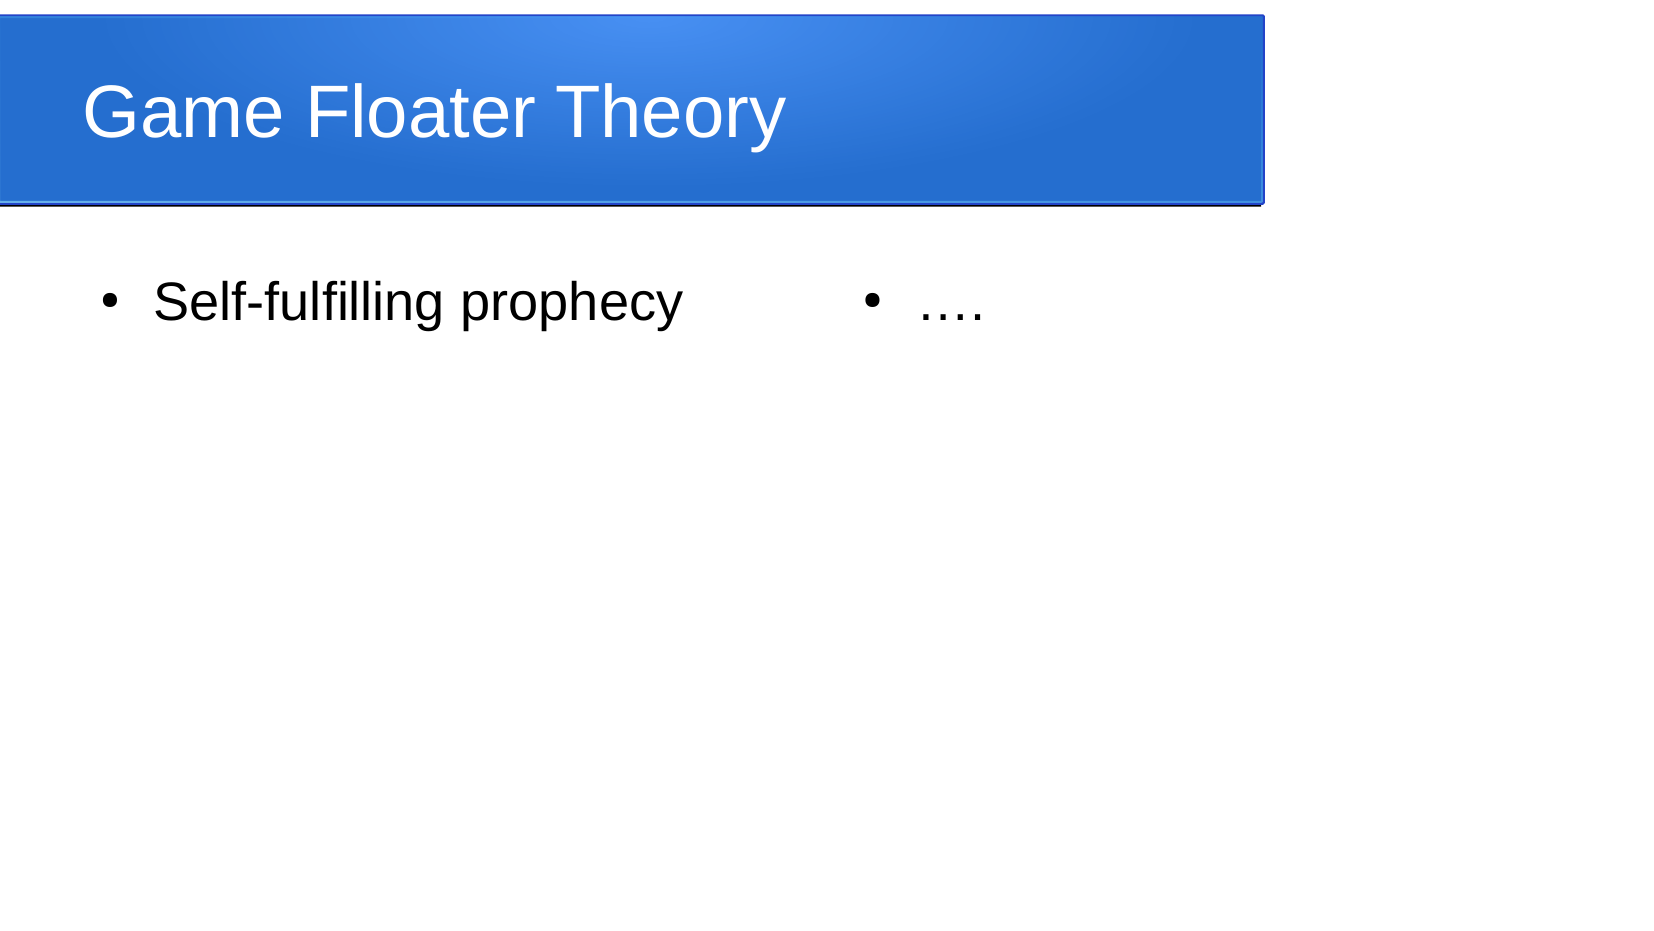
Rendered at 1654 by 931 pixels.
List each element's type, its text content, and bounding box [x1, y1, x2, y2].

list Self-fulfilling prophecy [82, 271, 809, 758]
list …. [845, 271, 1572, 758]
title Game Floater Theory [82, 35, 1235, 189]
